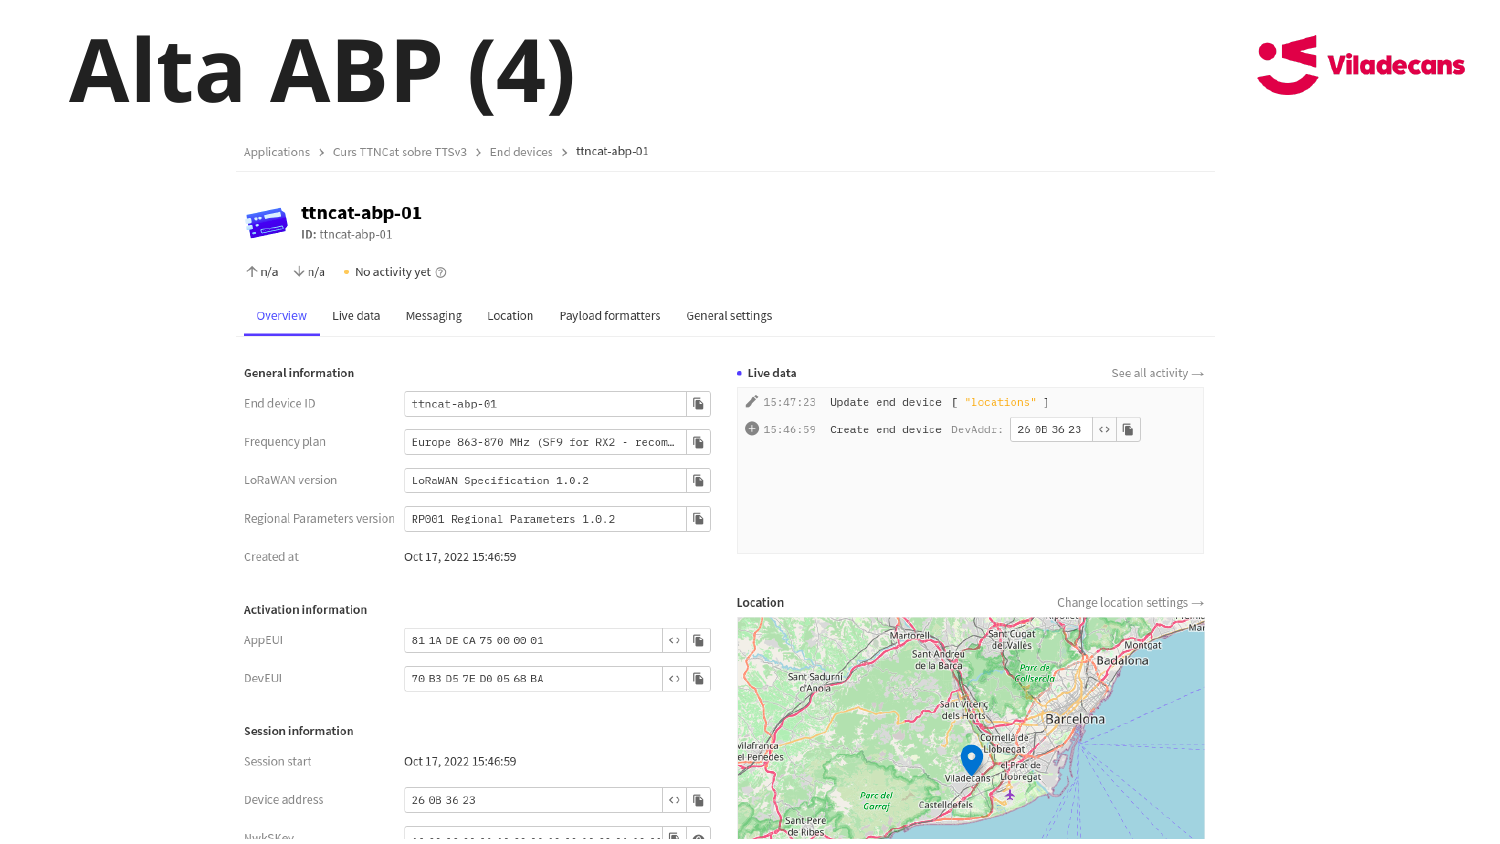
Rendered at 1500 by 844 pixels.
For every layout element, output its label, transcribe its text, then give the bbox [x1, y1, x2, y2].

picture [236, 144, 1215, 839]
title Alta ABP (4) [55, 0, 1453, 132]
picture [1453, 35, 1465, 95]
